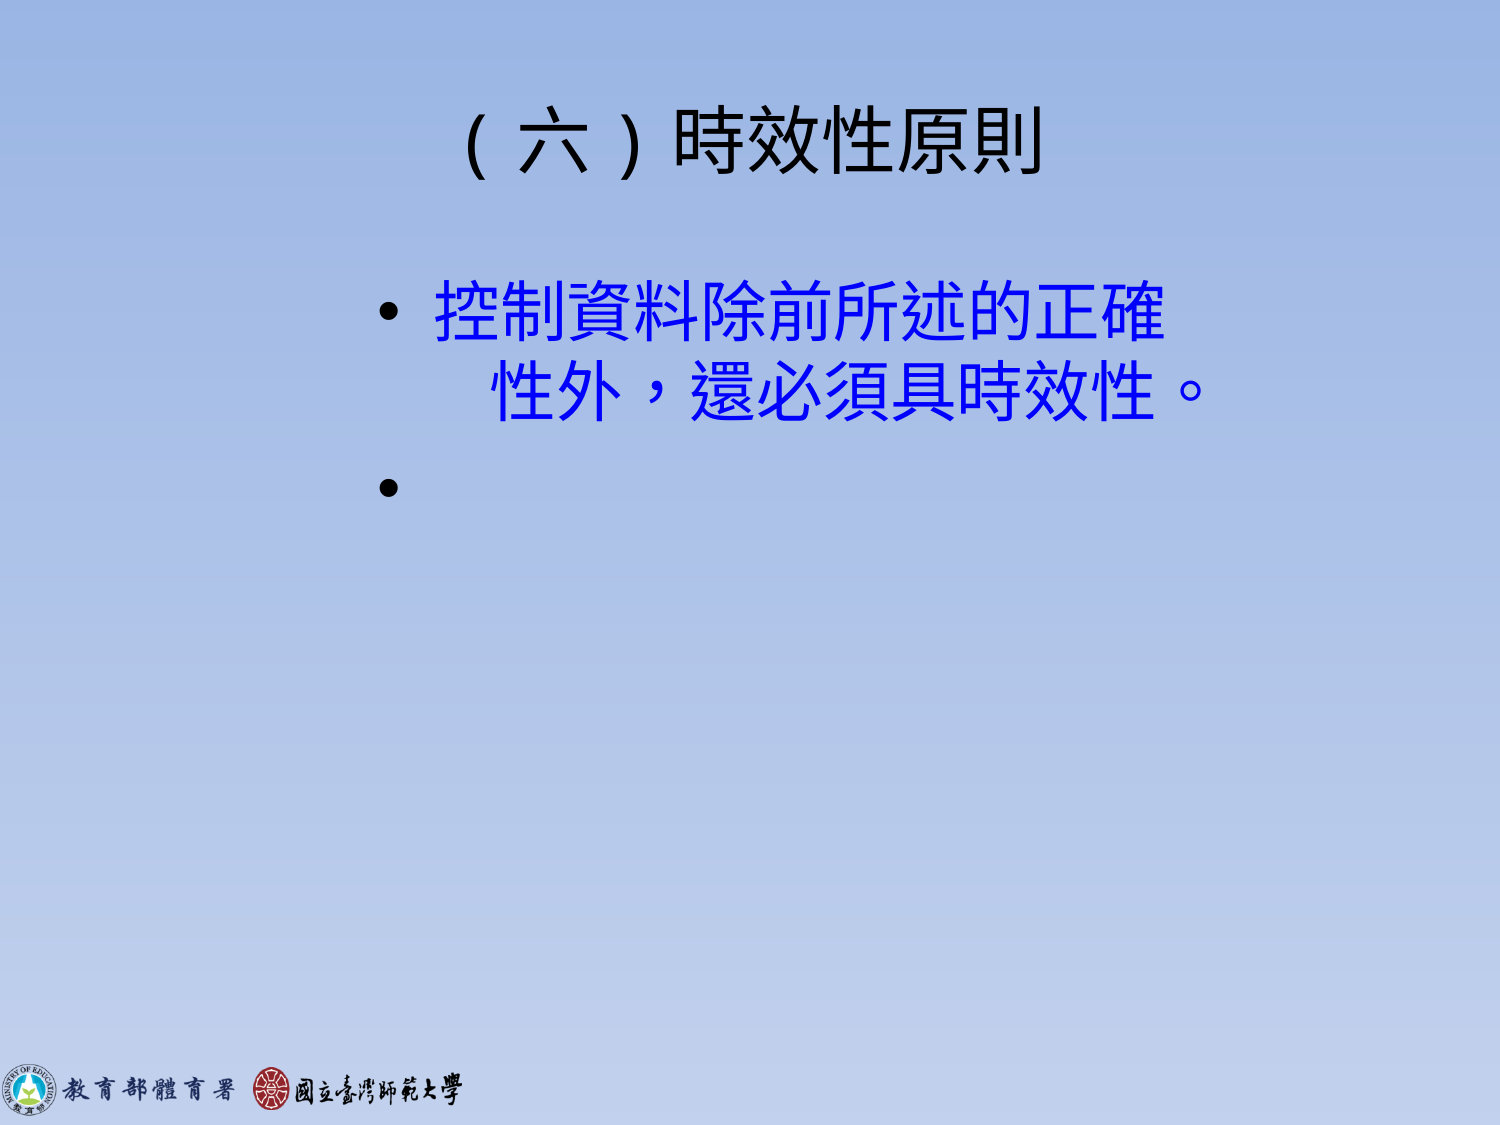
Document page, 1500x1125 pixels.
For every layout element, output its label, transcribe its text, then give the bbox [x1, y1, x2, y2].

list 控制資料除前所述的正確性外，還必須具時效性。 [362, 262, 1211, 688]
title (六)時效性原則 [75, 45, 1426, 233]
